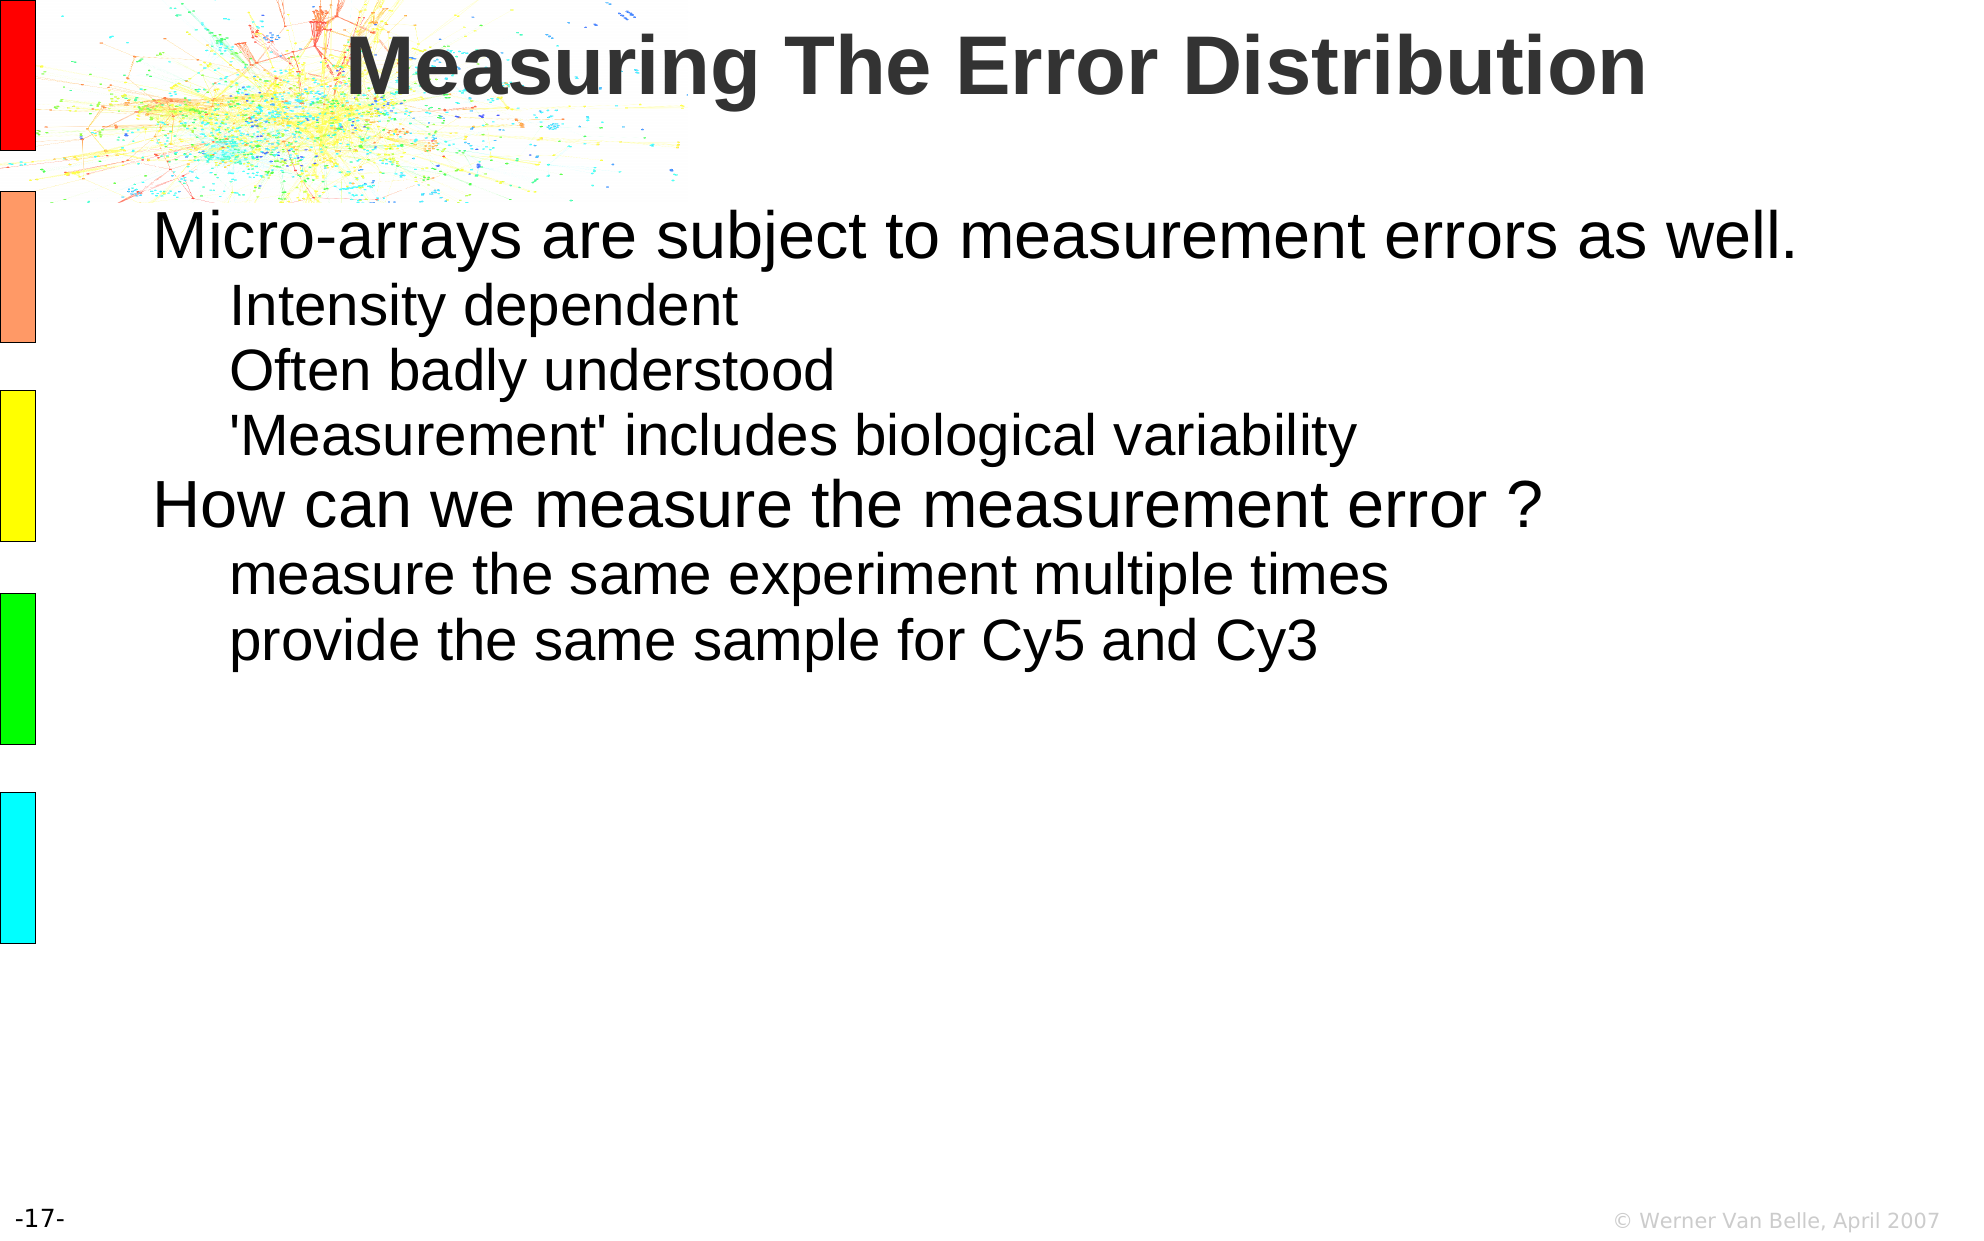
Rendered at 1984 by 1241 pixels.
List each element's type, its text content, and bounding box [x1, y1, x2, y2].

title Measuring The Error Distribution [150, 7, 1845, 125]
list Micro-arrays are subject to measurement errors as well. Intensity dependent Often badly understood 'Measurement' includes biological variability How can we measure the measurement error ? measure the same experiment multiple times provide the same sample for Cy5 and Cy3 [134, 197, 1935, 1152]
